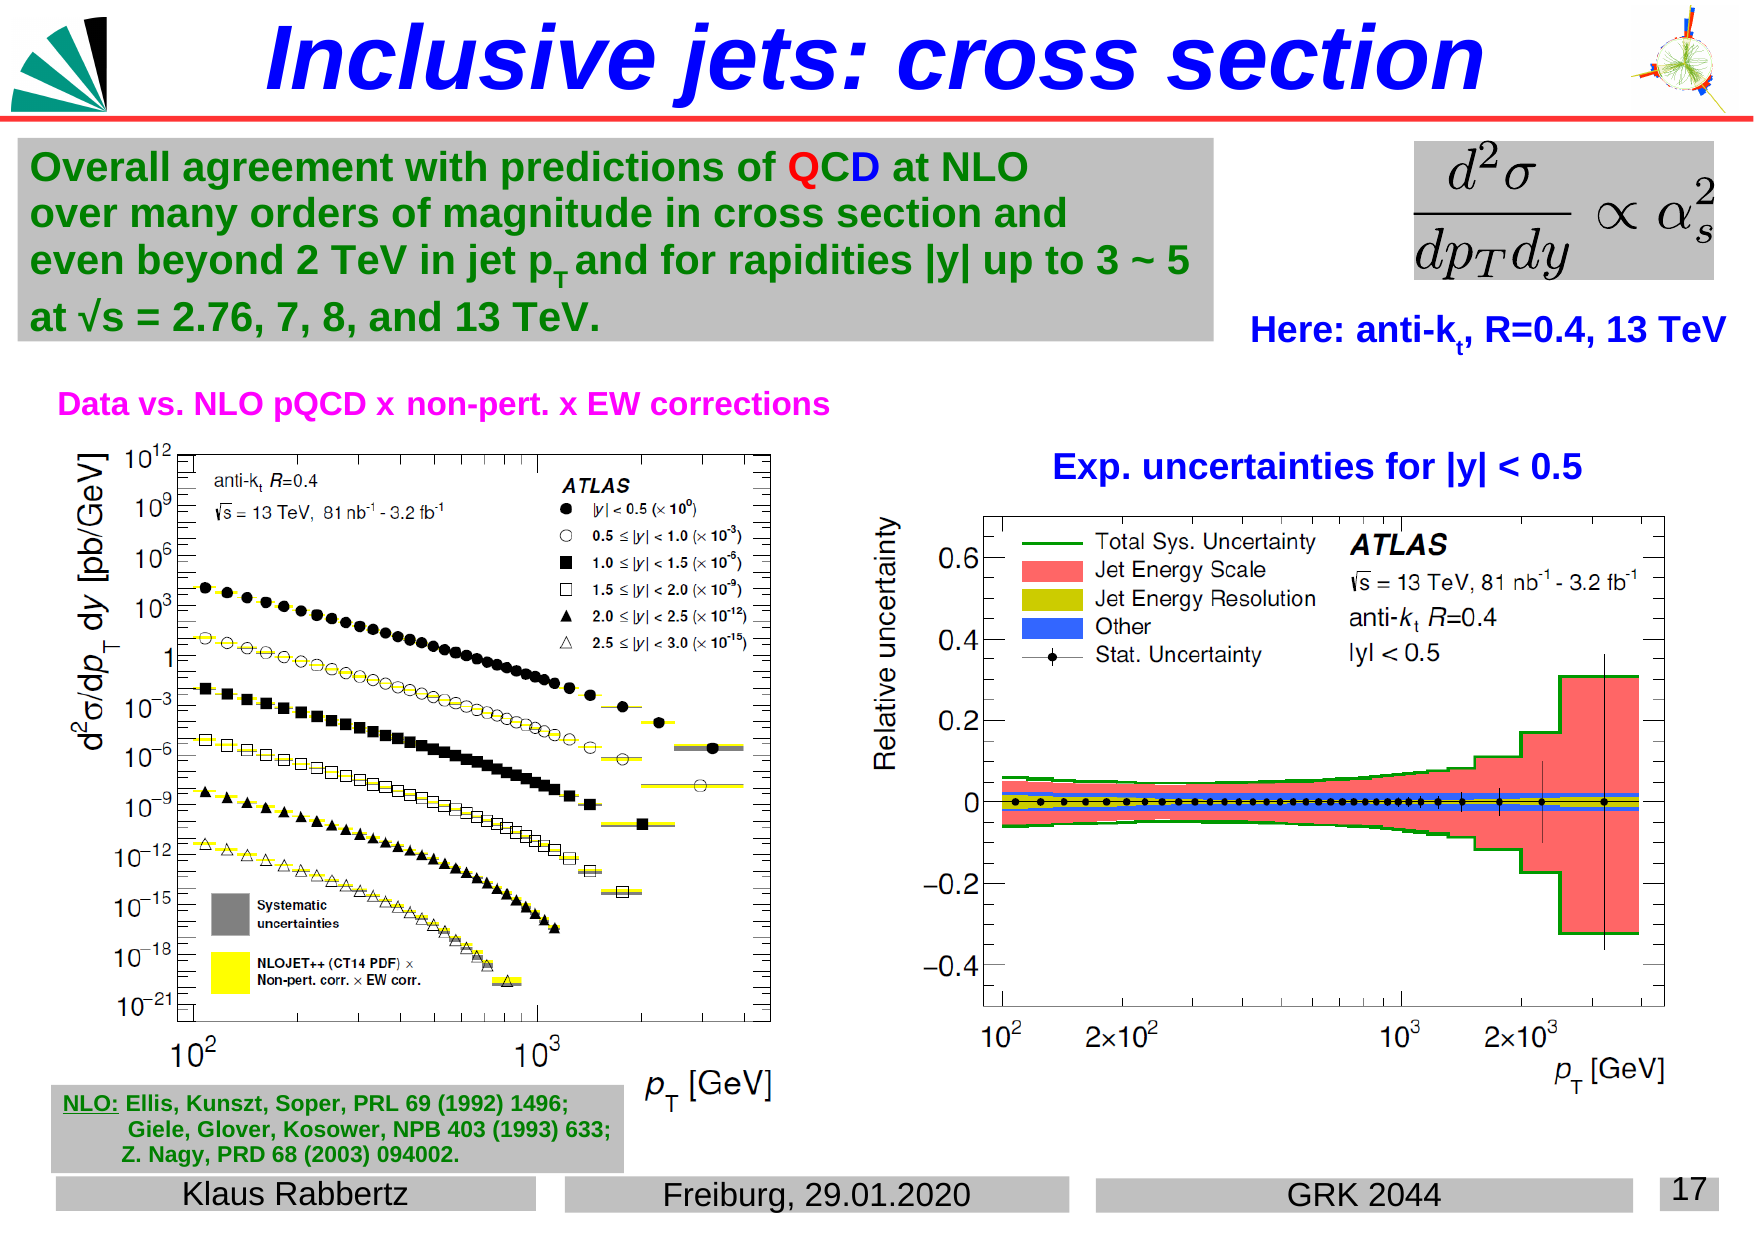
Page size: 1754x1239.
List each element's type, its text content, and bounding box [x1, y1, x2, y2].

text_box Exp. uncertainties for |y| < 0.5 [1040, 439, 1596, 494]
picture [1631, 5, 1739, 113]
picture [11, 17, 107, 113]
text_box Overall agreement with predictions of QCD at NLO over many orders of magnitude in cross section and even beyond 2 TeV in jet pT and for rapidities |y| up to 3 ~ 5 at √s = 2.76, 7, 8, and 13 TeV. [17, 137, 1214, 342]
text_box Data vs. NLO pQCD x non-pert. x EW corrections [45, 378, 844, 430]
picture [869, 504, 1680, 1104]
text_box Here: anti-kt, R=0.4, 13 TeV [1238, 302, 1739, 366]
title Inclusive jets: cross section [124, 0, 1630, 116]
picture [65, 440, 781, 1119]
text_box NLO: Ellis, Kunszt, Soper, PRL 69 (1992) 1496; Giele, Glover, Kosower, NPB 403 (1993) 633; Z. Nagy, PRD 68 (2003) 094002. [51, 1084, 624, 1174]
picture [1413, 140, 1715, 281]
